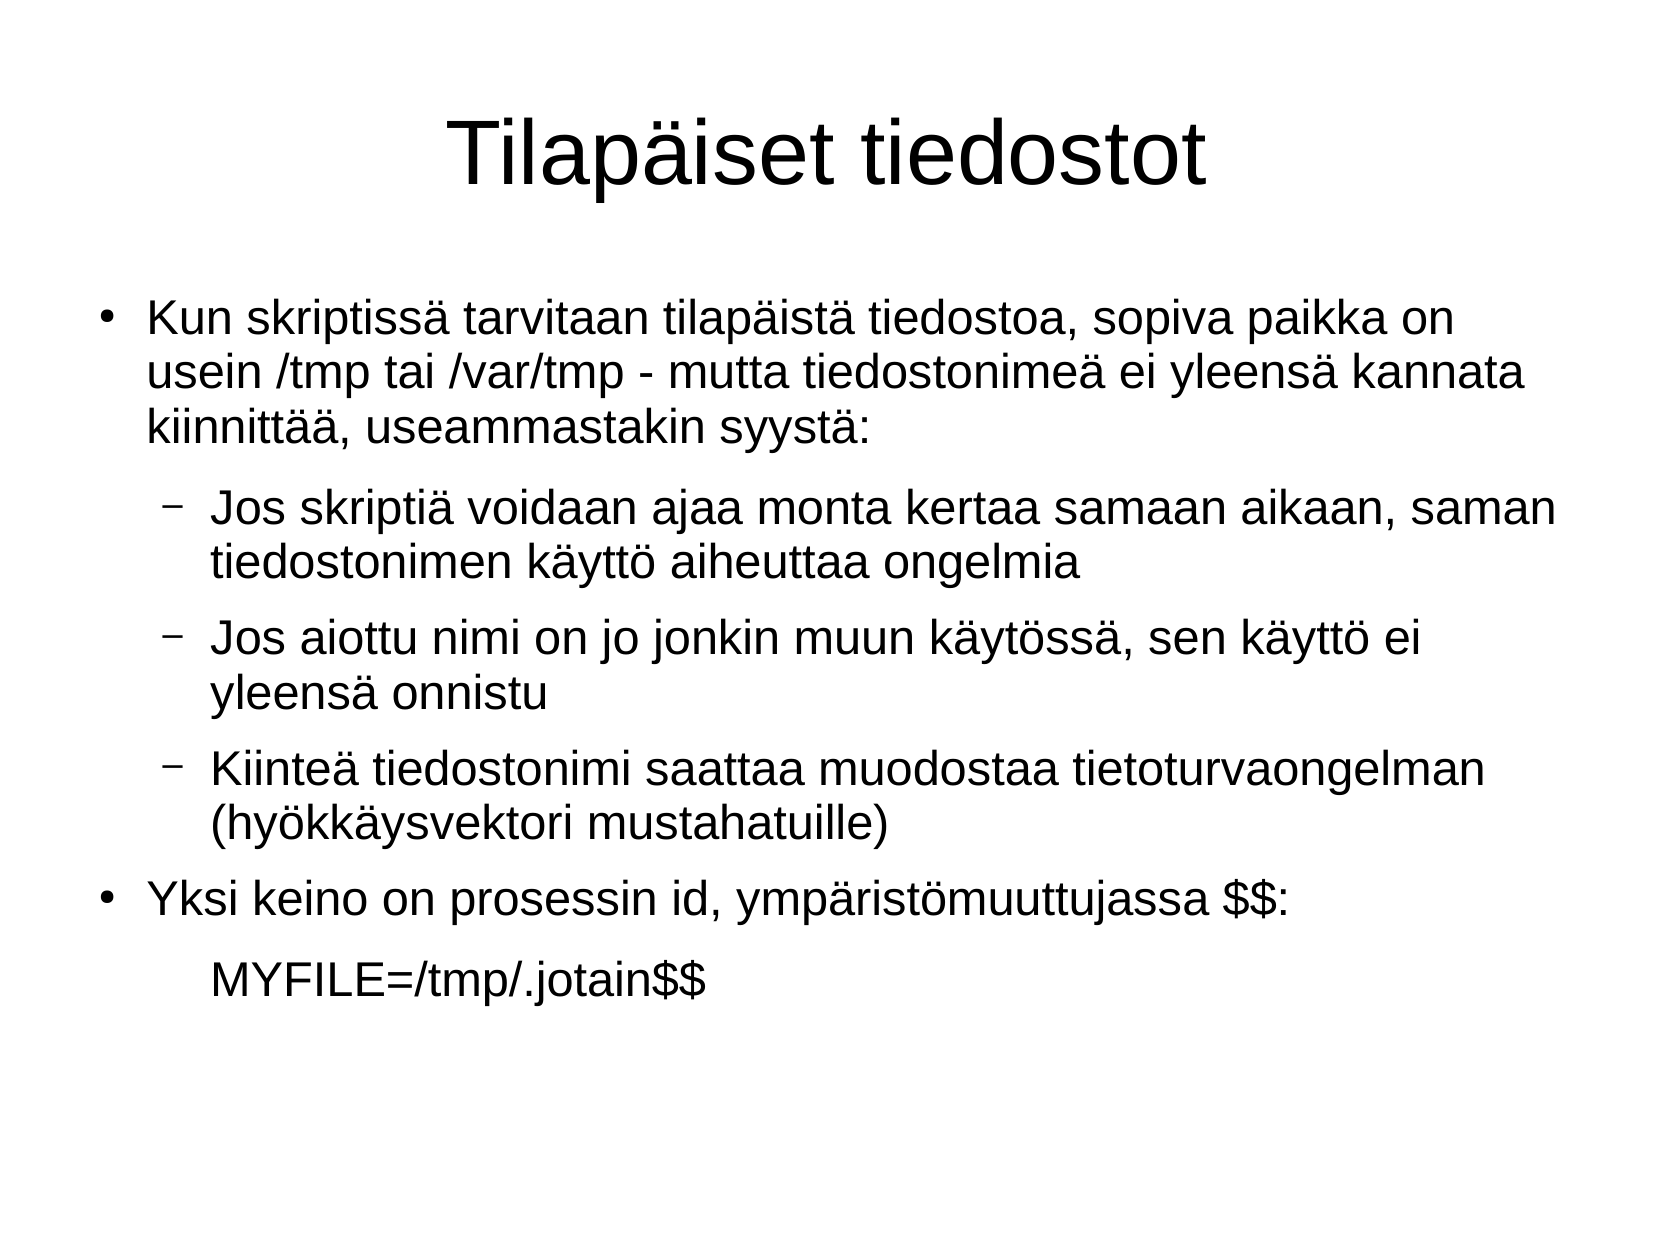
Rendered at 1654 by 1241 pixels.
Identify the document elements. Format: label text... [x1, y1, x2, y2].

list Kun skriptissä tarvitaan tilapäistä tiedostoa, sopiva paikka on usein /tmp tai /var/tmp - mutta tiedostonimeä ei yleensä kannata kiinnittää, useammastakin syystä: Jos skriptiä voidaan ajaa monta kertaa samaan aikaan, saman tiedostonimen käyttö aiheuttaa ongelmia Jos aiottu nimi on jo jonkin muun käytössä, sen käyttö ei yleensä onnistu Kiinteä tiedostonimi saattaa muodostaa tietoturvaongelman (hyökkäysvektori mustahatuille) Yksi keino on prosessin id, ympäristömuuttujassa $$: MYFILE=/tmp/.jotain$$ [82, 290, 1571, 1010]
title Tilapäiset tiedostot [82, 49, 1571, 257]
